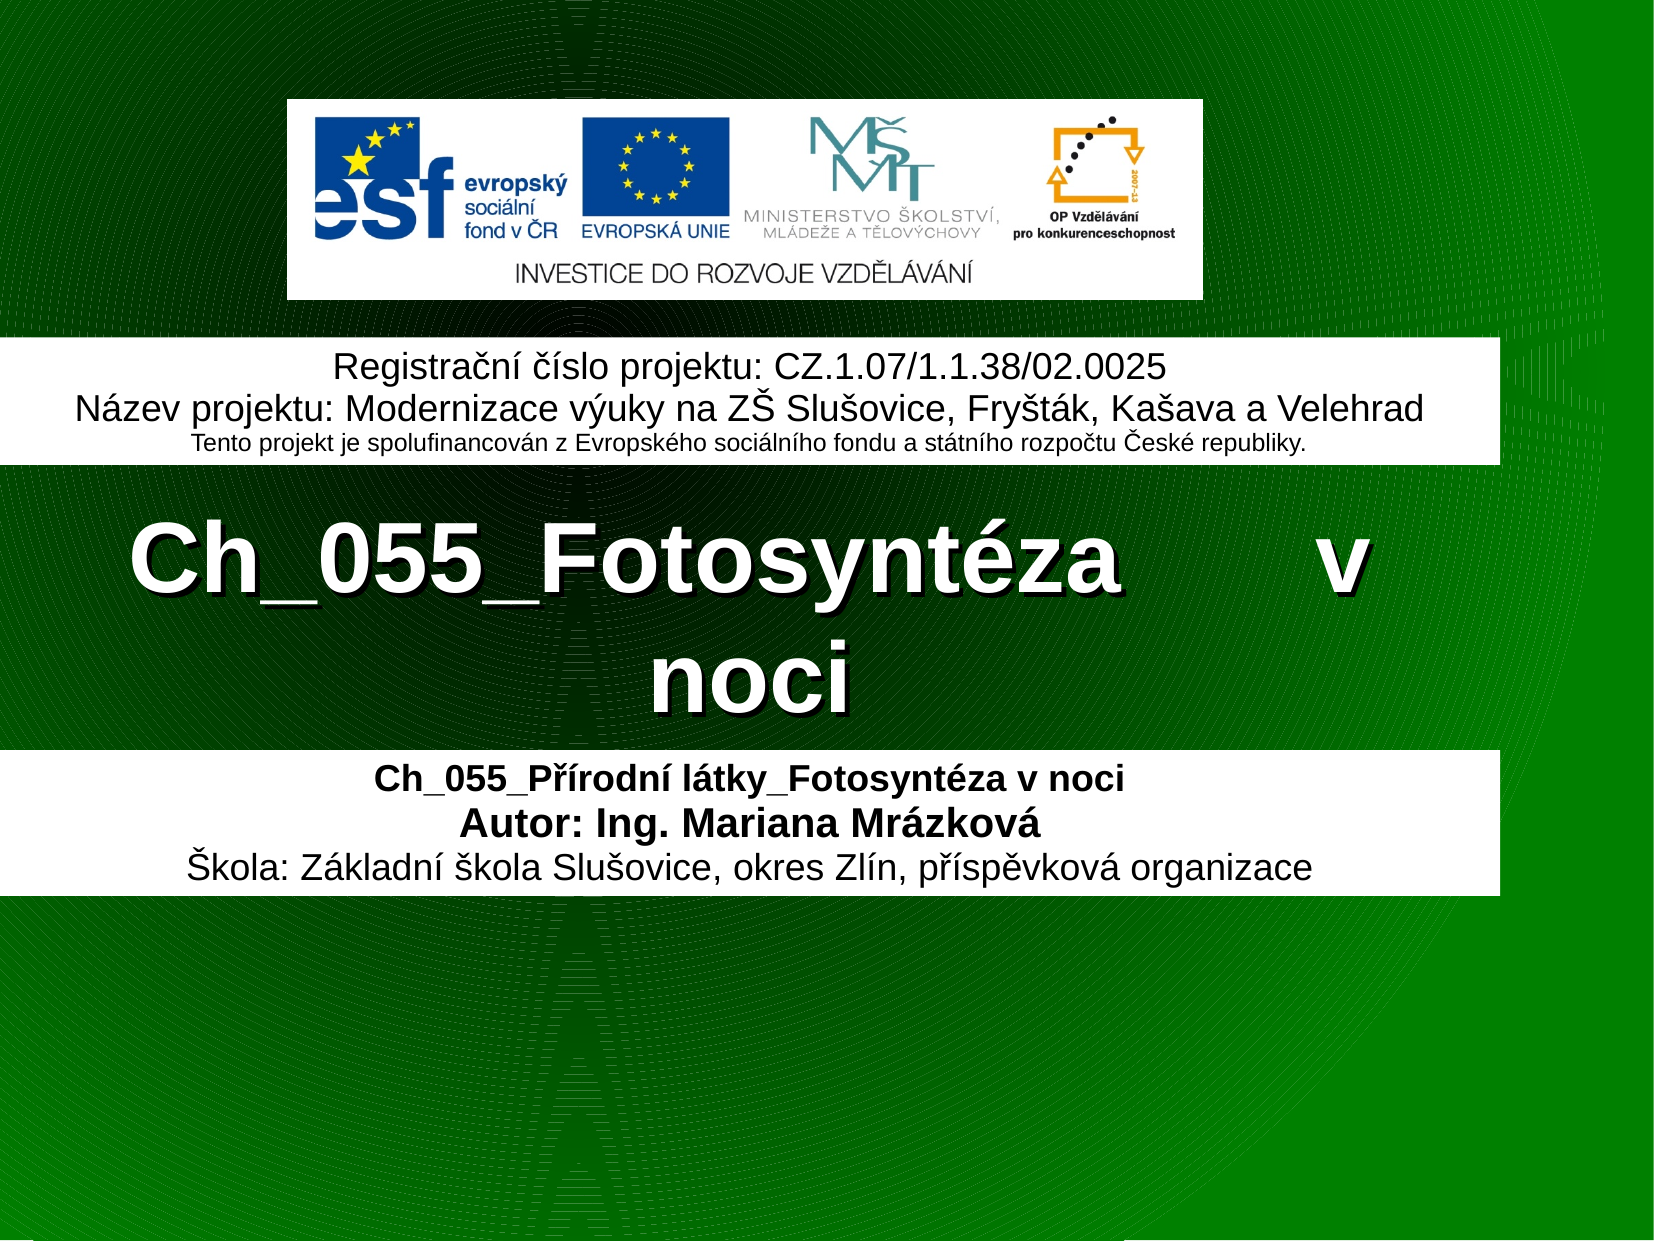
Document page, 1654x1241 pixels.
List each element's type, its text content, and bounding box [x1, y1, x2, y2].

picture [287, 99, 1203, 300]
title Ch_055_Fotosyntéza v noci [112, 484, 1388, 741]
text_box Ch_055_Přírodní látky_Fotosyntéza v noci Autor: Ing. Mariana Mrázková Škola: Základní škola Slušovice, okres Zlín, příspěvková organizace [0, 750, 1501, 896]
text_box Registrační číslo projektu: CZ.1.07/1.1.38/02.0025 Název projektu: Modernizace výuky na ZŠ Slušovice, Fryšták, Kašava a Velehrad Tento projekt je spolufinancován z Evropského sociálního fondu a státního rozpočtu České republiky. [0, 337, 1501, 465]
